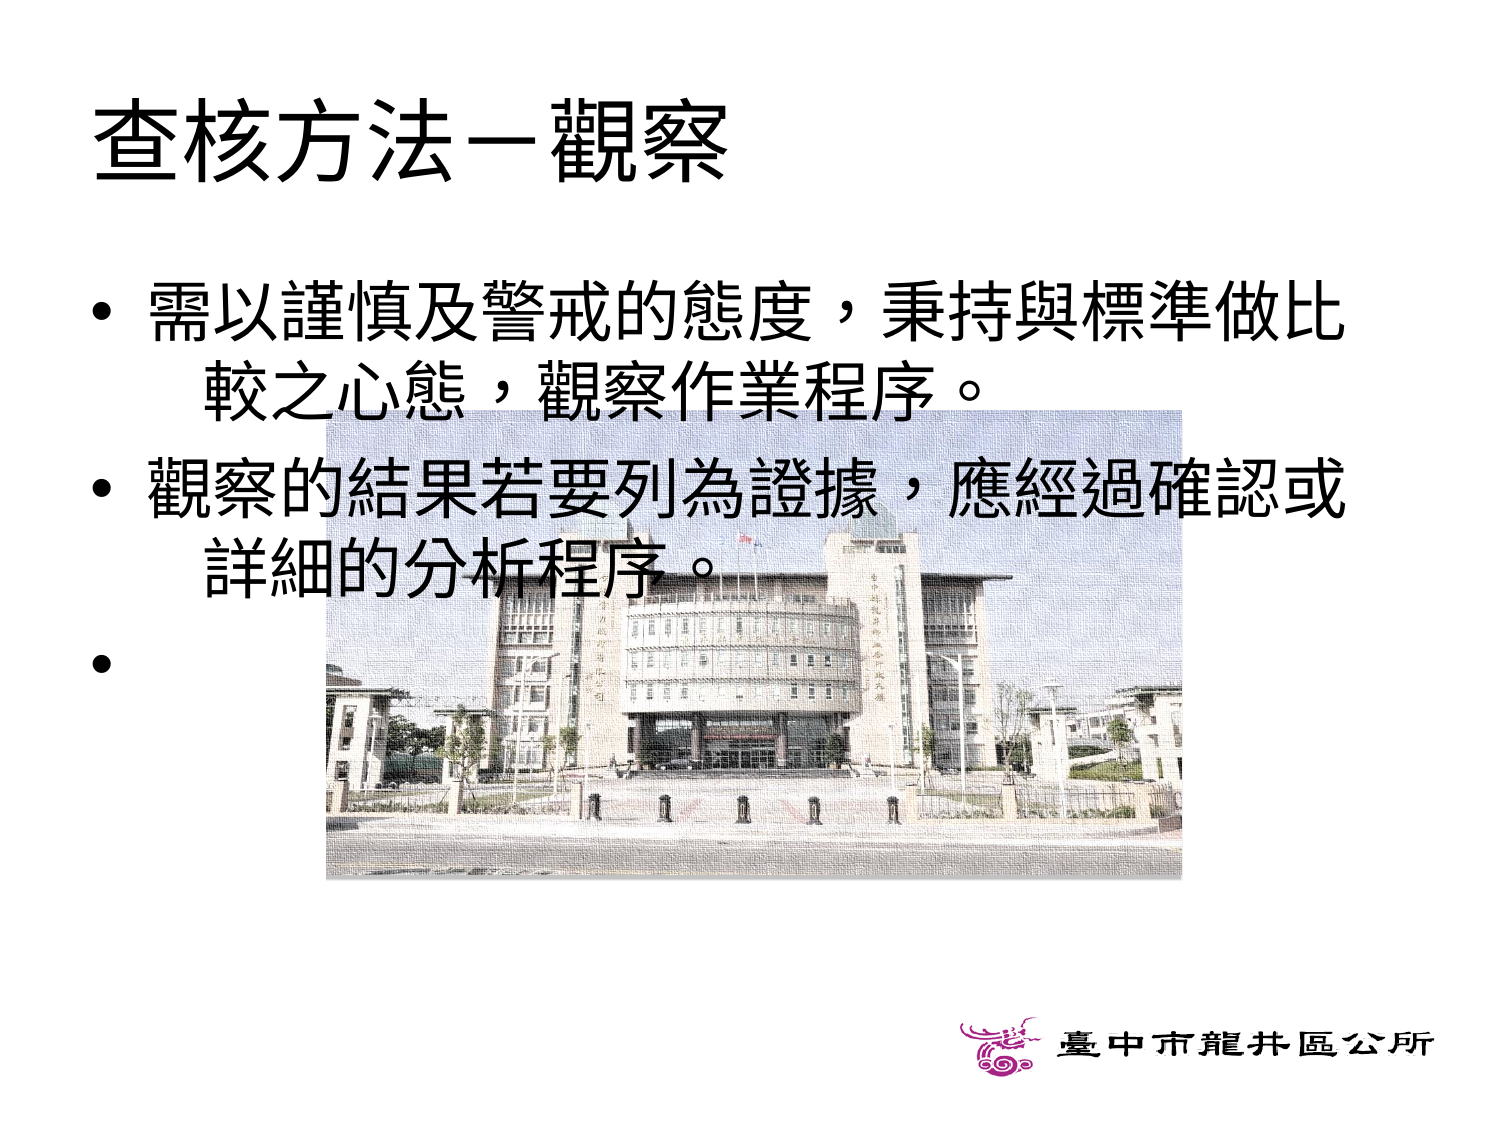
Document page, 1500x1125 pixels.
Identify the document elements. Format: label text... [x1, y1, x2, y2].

list 需以謹慎及警戒的態度，秉持與標準做比較之心態，觀察作業程序。 觀察的結果若要列為證據，應經過確認或詳細的分析程序。 [75, 262, 1426, 1005]
title 查核方法－觀察 [75, 45, 1426, 233]
